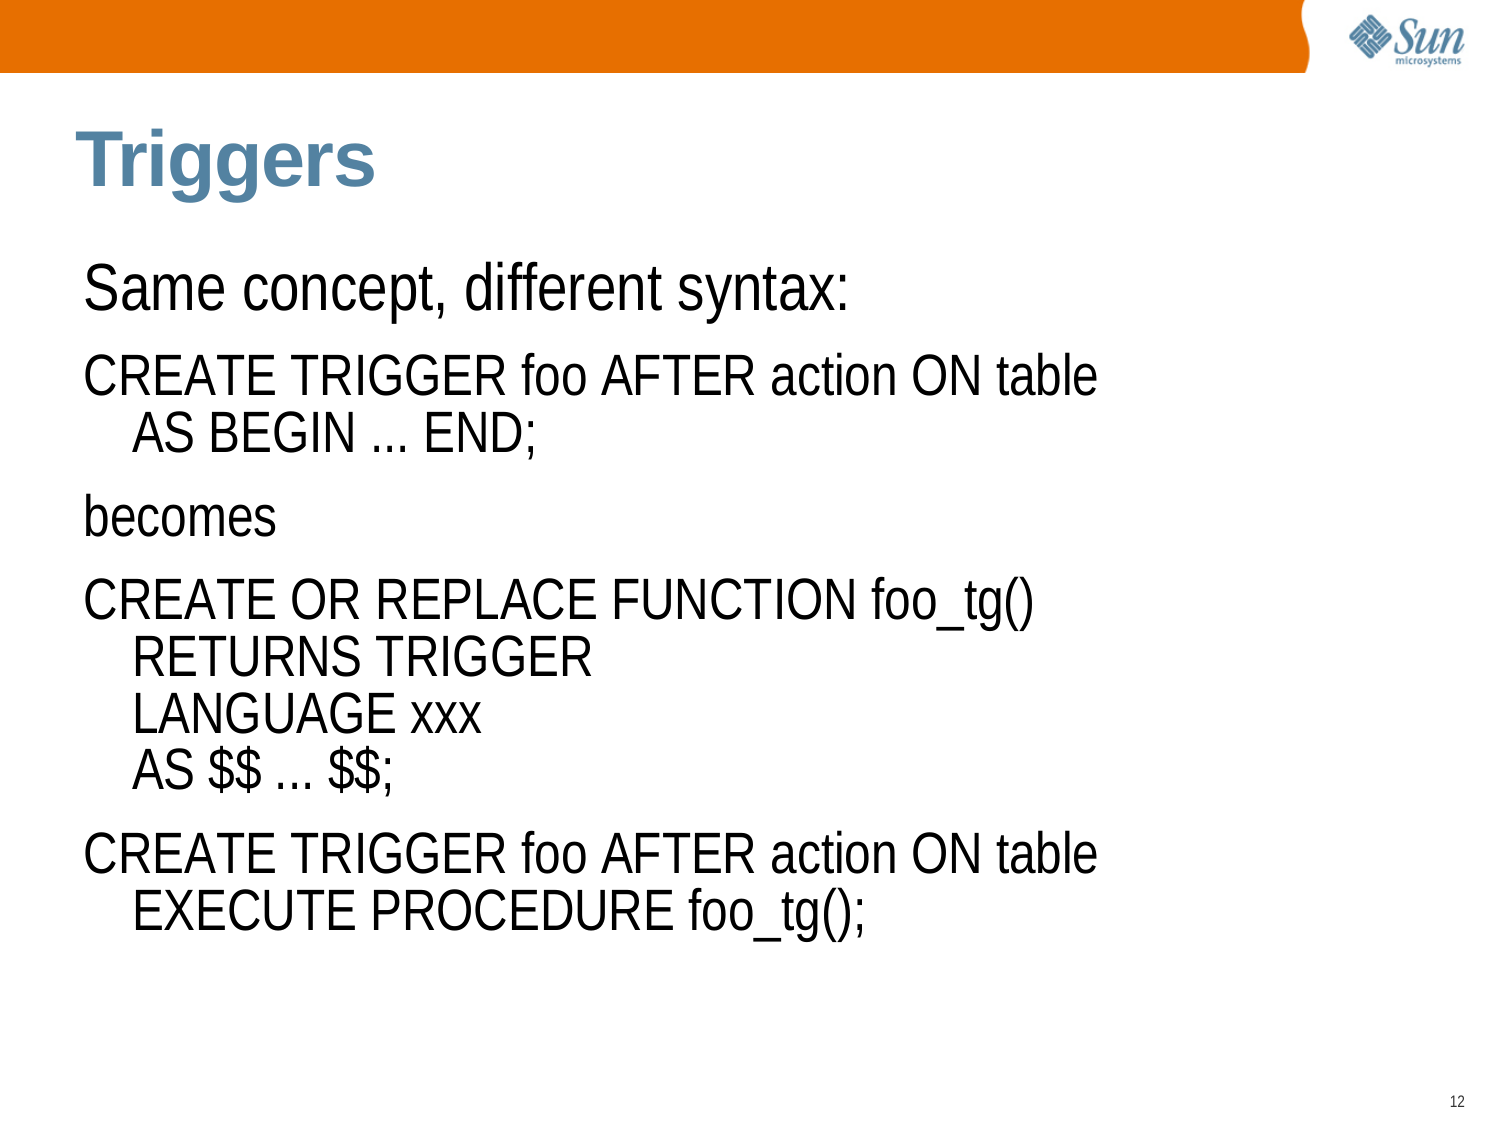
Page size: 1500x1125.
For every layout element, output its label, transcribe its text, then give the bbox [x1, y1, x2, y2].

list Same concept, different syntax: CREATE TRIGGER foo AFTER action ON table AS BEGIN ... END; becomes CREATE OR REPLACE FUNCTION foo_tg() RETURNS TRIGGER LANGUAGE xxx AS $$ ... $$; CREATE TRIGGER foo AFTER action ON table EXECUTE PROCEDURE foo_tg(); [64, 258, 1401, 1062]
title Triggers [75, 123, 1437, 227]
picture [0, 0, 1500, 73]
